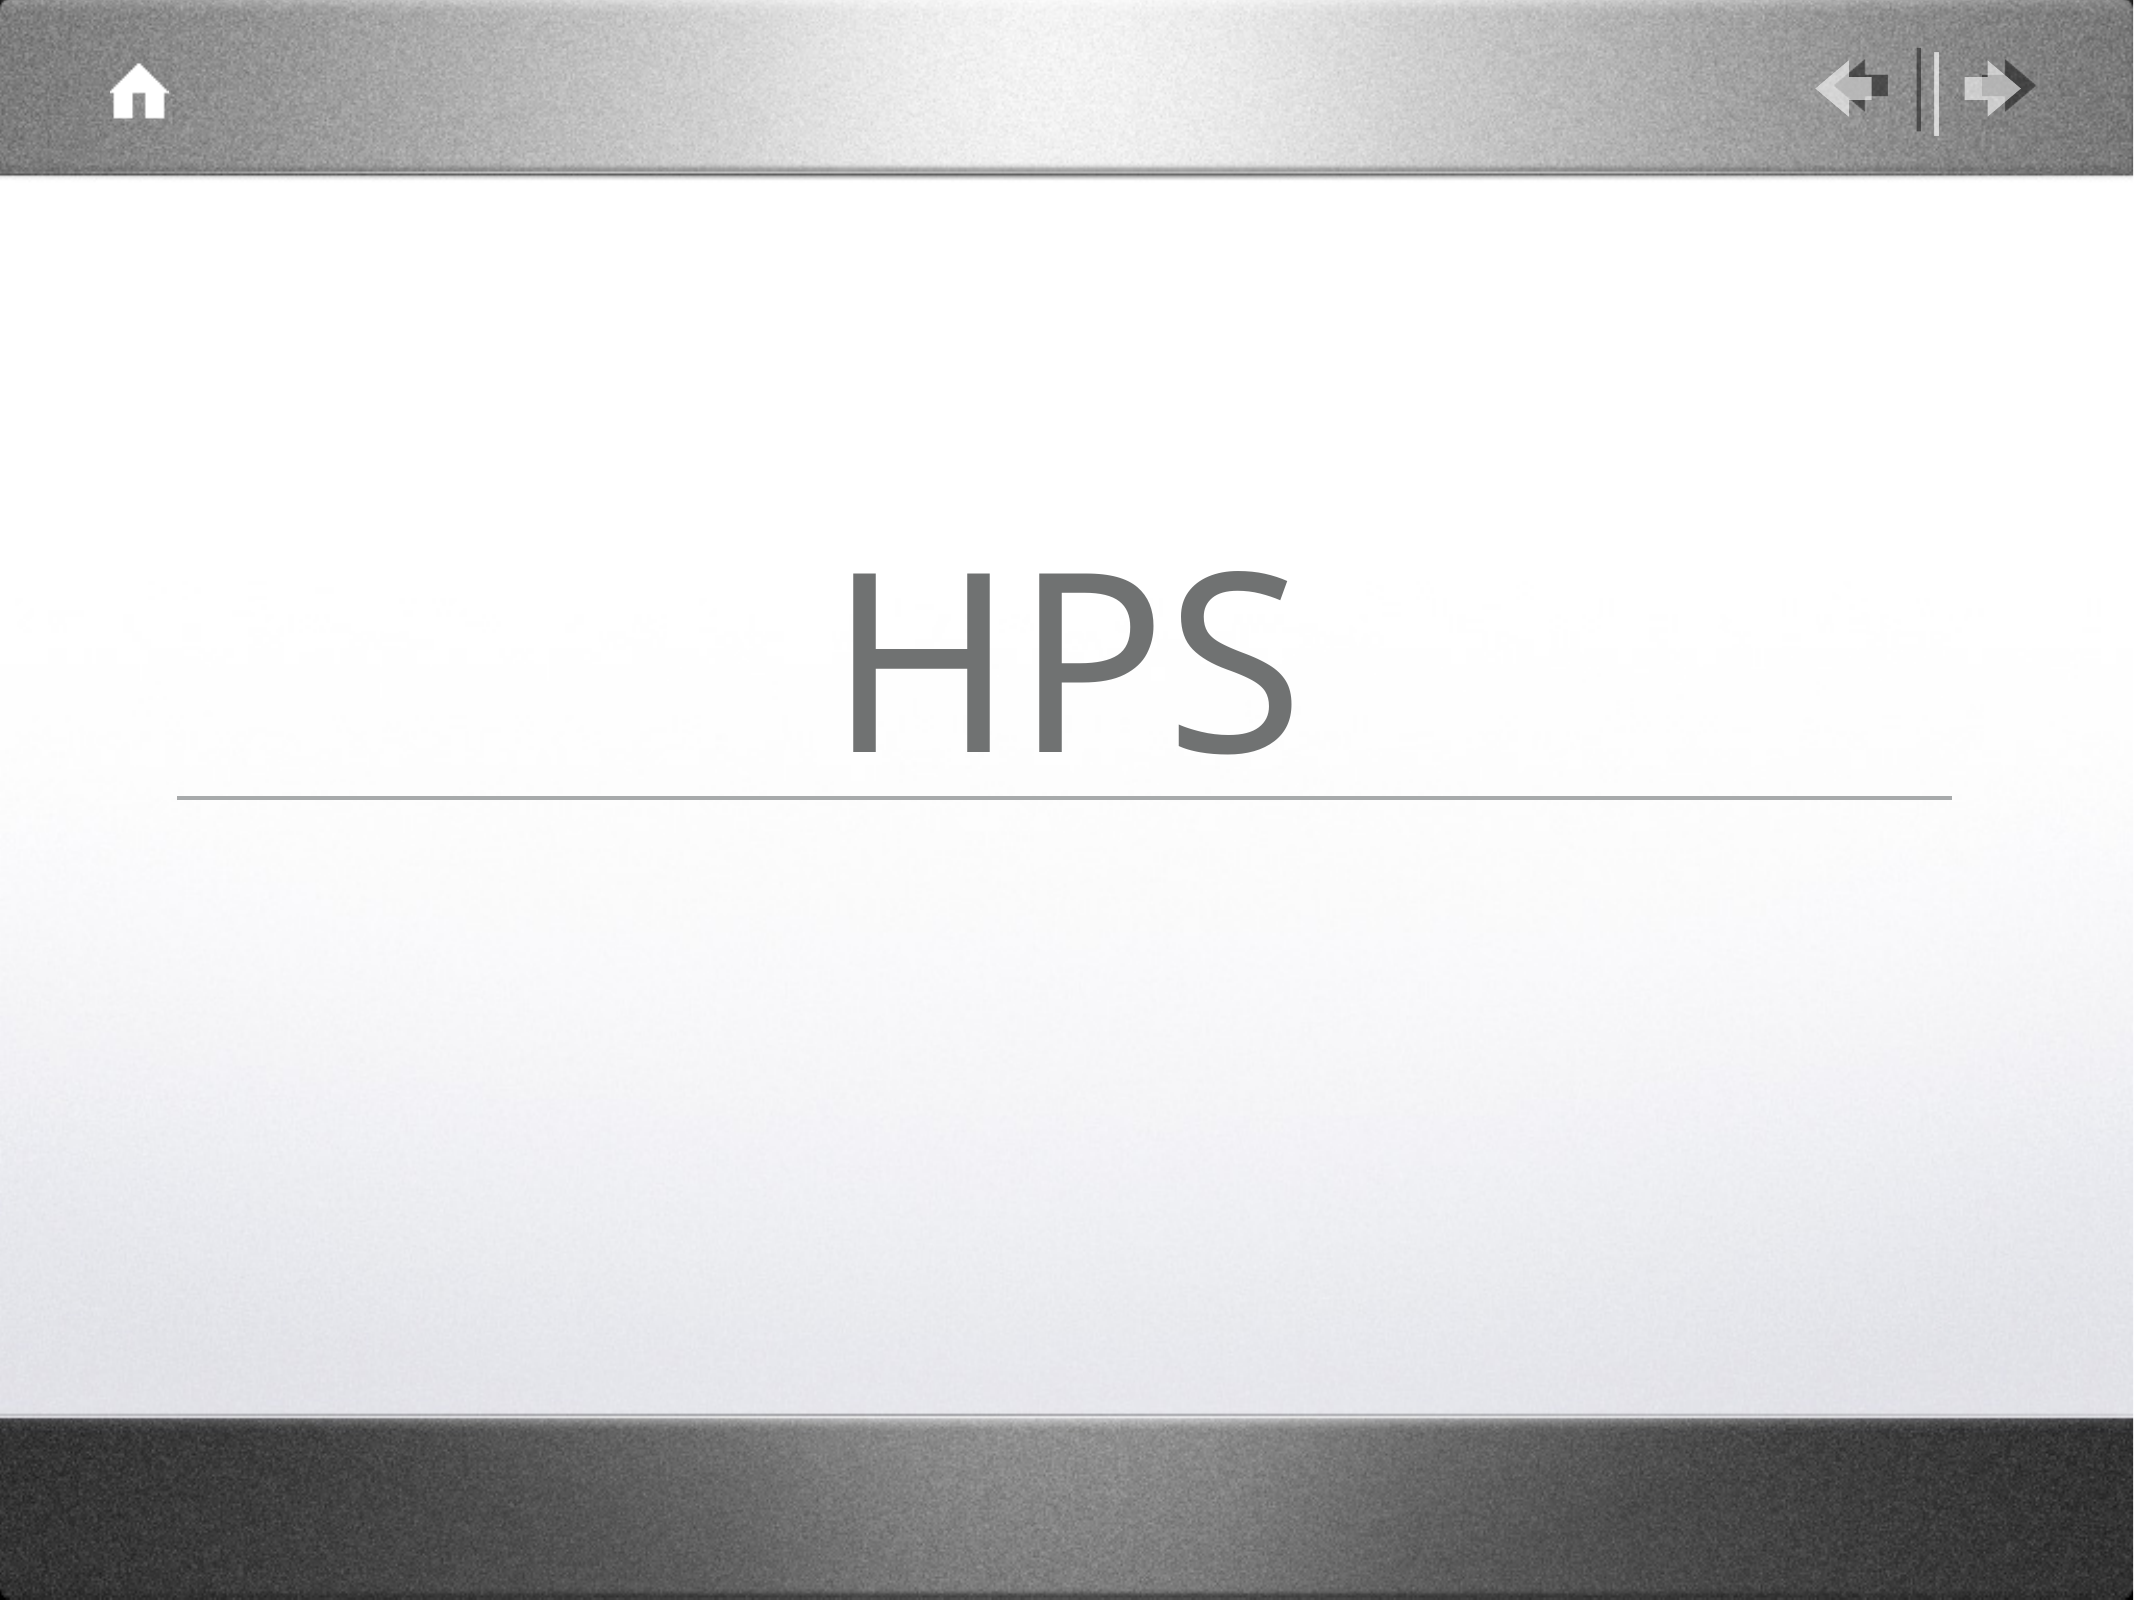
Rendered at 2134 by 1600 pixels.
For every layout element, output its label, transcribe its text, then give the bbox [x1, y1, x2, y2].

picture [0, 0, 2134, 1600]
title HPS [208, 248, 1925, 811]
